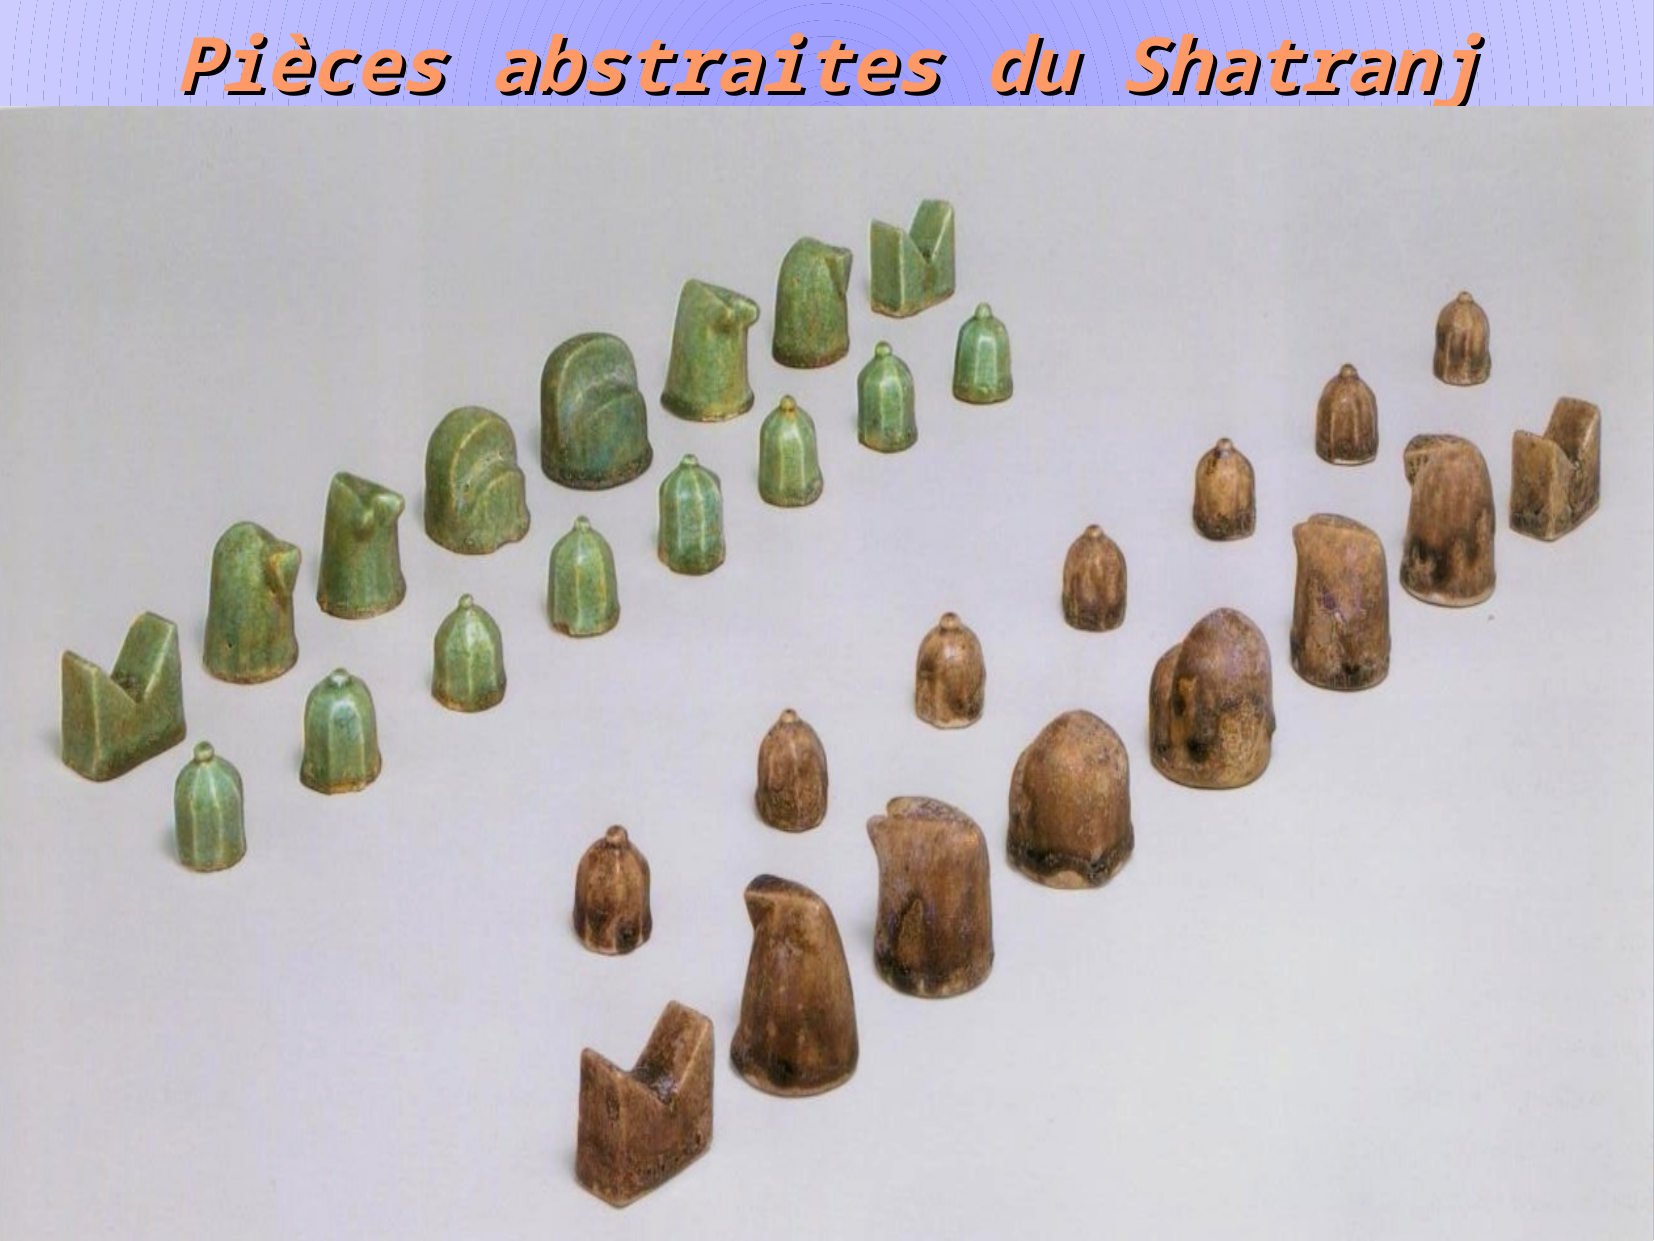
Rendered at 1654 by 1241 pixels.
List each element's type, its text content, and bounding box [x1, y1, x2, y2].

picture [0, 106, 1654, 1241]
title Pièces abstraites du Shatranj [0, 0, 1654, 106]
